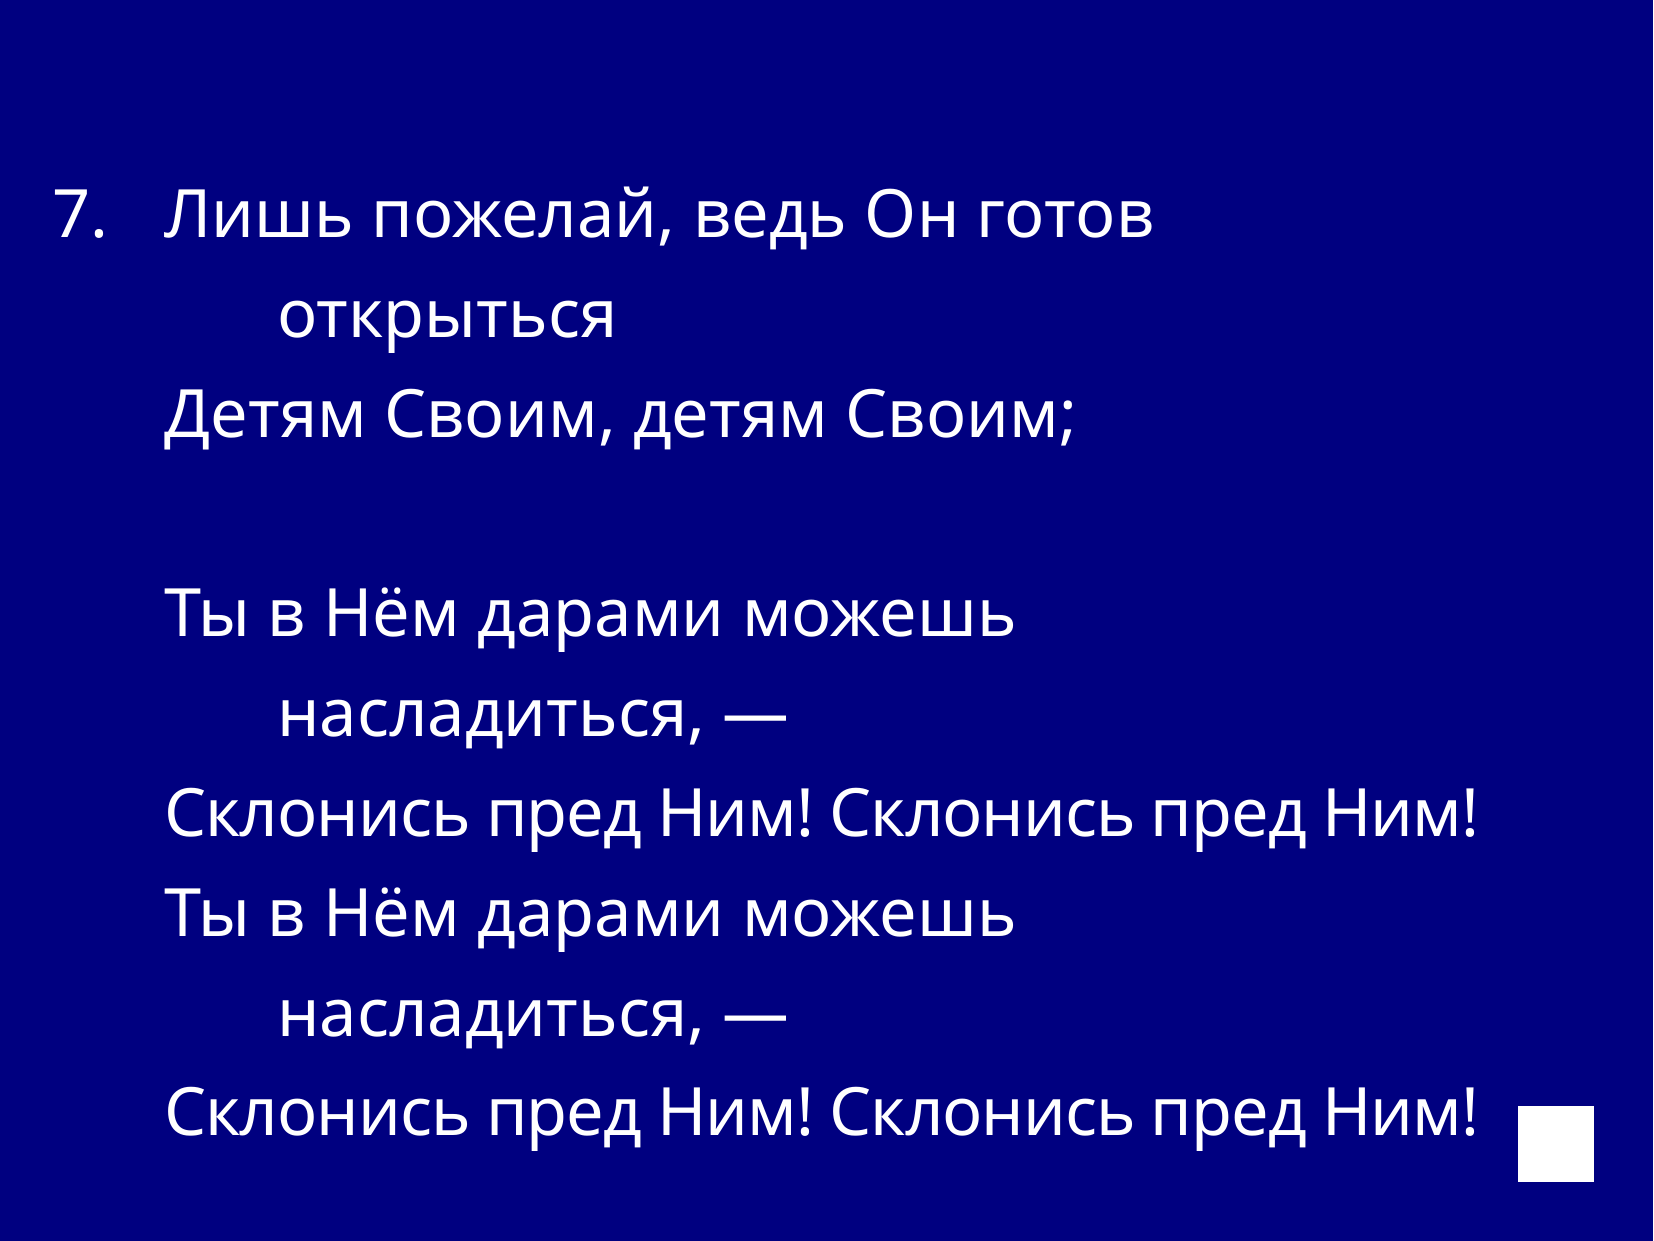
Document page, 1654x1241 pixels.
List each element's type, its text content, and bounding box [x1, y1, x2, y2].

text_box 7. Лишь пожелай, ведь Он готов открыться Детям Своим, детям Своим; Ты в Нём дарами можешь насладиться, — Склонись пред Ним! Склонись пред Ним! Ты в Нём дарами можешь насладиться, — Склонись пред Ним! Склонись пред Ним! [37, 150, 1653, 1163]
text_box [1518, 1163, 1594, 1182]
